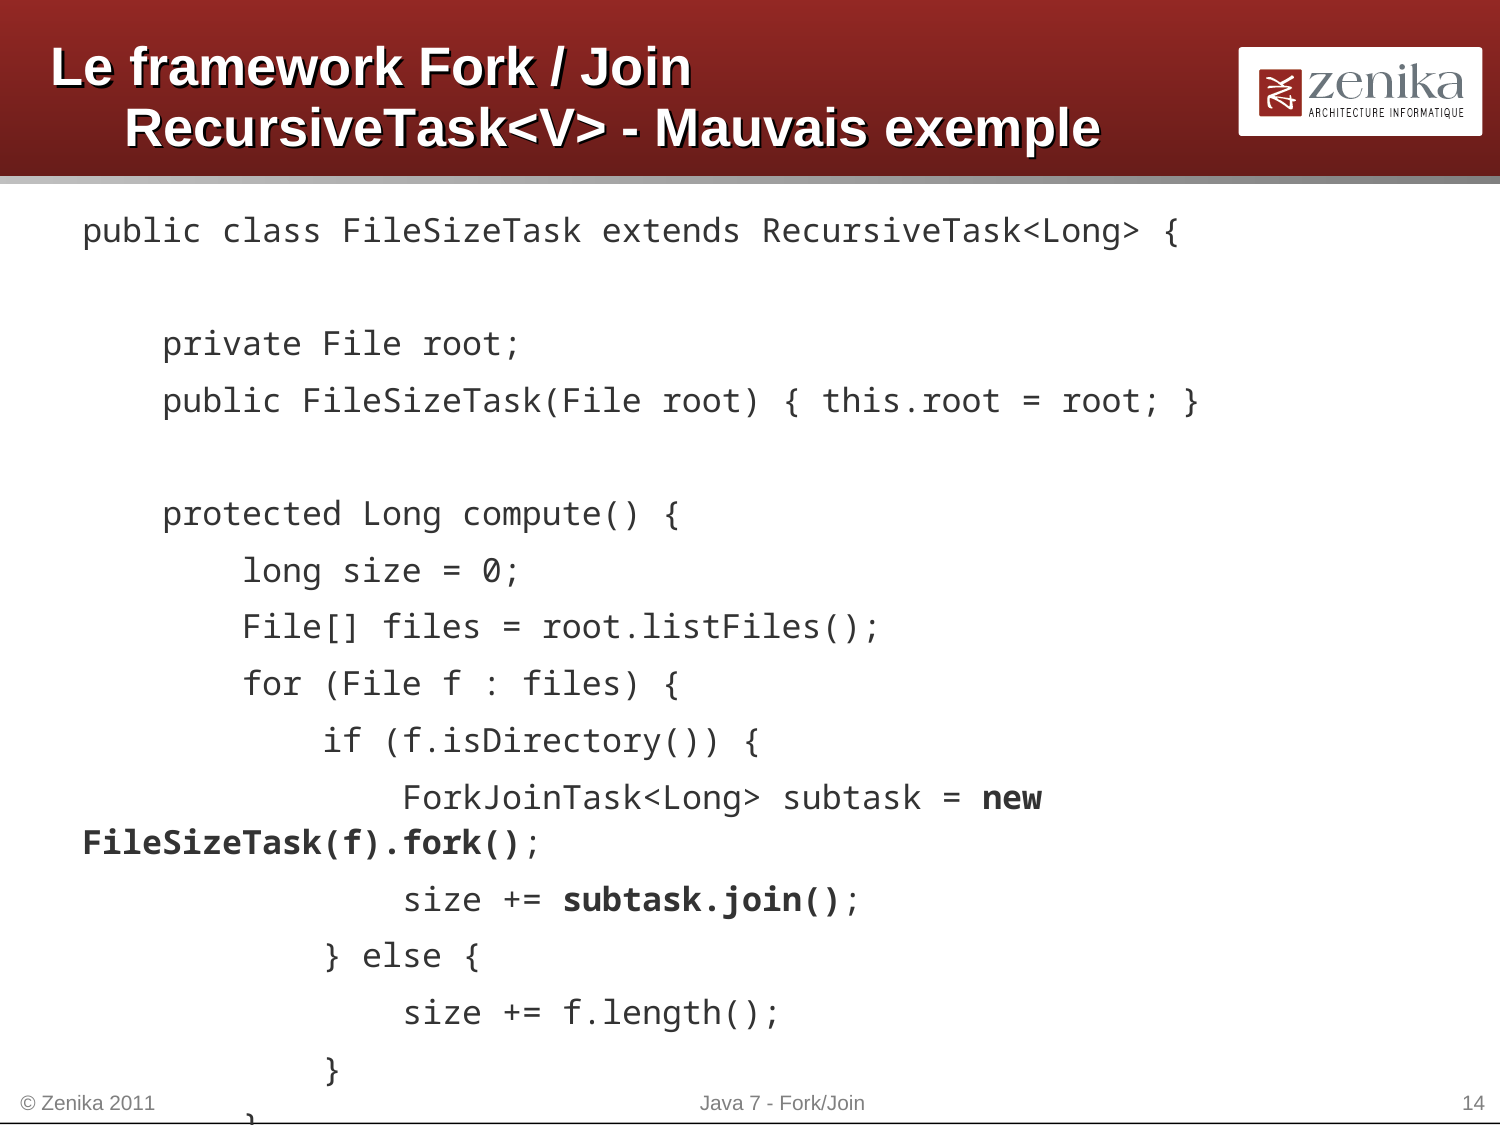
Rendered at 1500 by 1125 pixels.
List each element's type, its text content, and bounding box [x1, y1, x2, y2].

title Le framework Fork / Join RecursiveTask<V> - Mauvais exemple [50, 15, 1206, 180]
list public class FileSizeTask extends RecursiveTask<Long> { private File root; public FileSizeTask(File root) { this.root = root; } protected Long compute() { long size = 0; File[] files = root.listFiles(); for (File f : files) { if (f.isDirectory()) { ForkJoinTask<Long> subtask = new FileSizeTask(f).fork(); size += subtask.join(); } else { size += f.length(); } } return size; } } [59, 206, 1444, 1093]
picture [1257, 58, 1464, 125]
